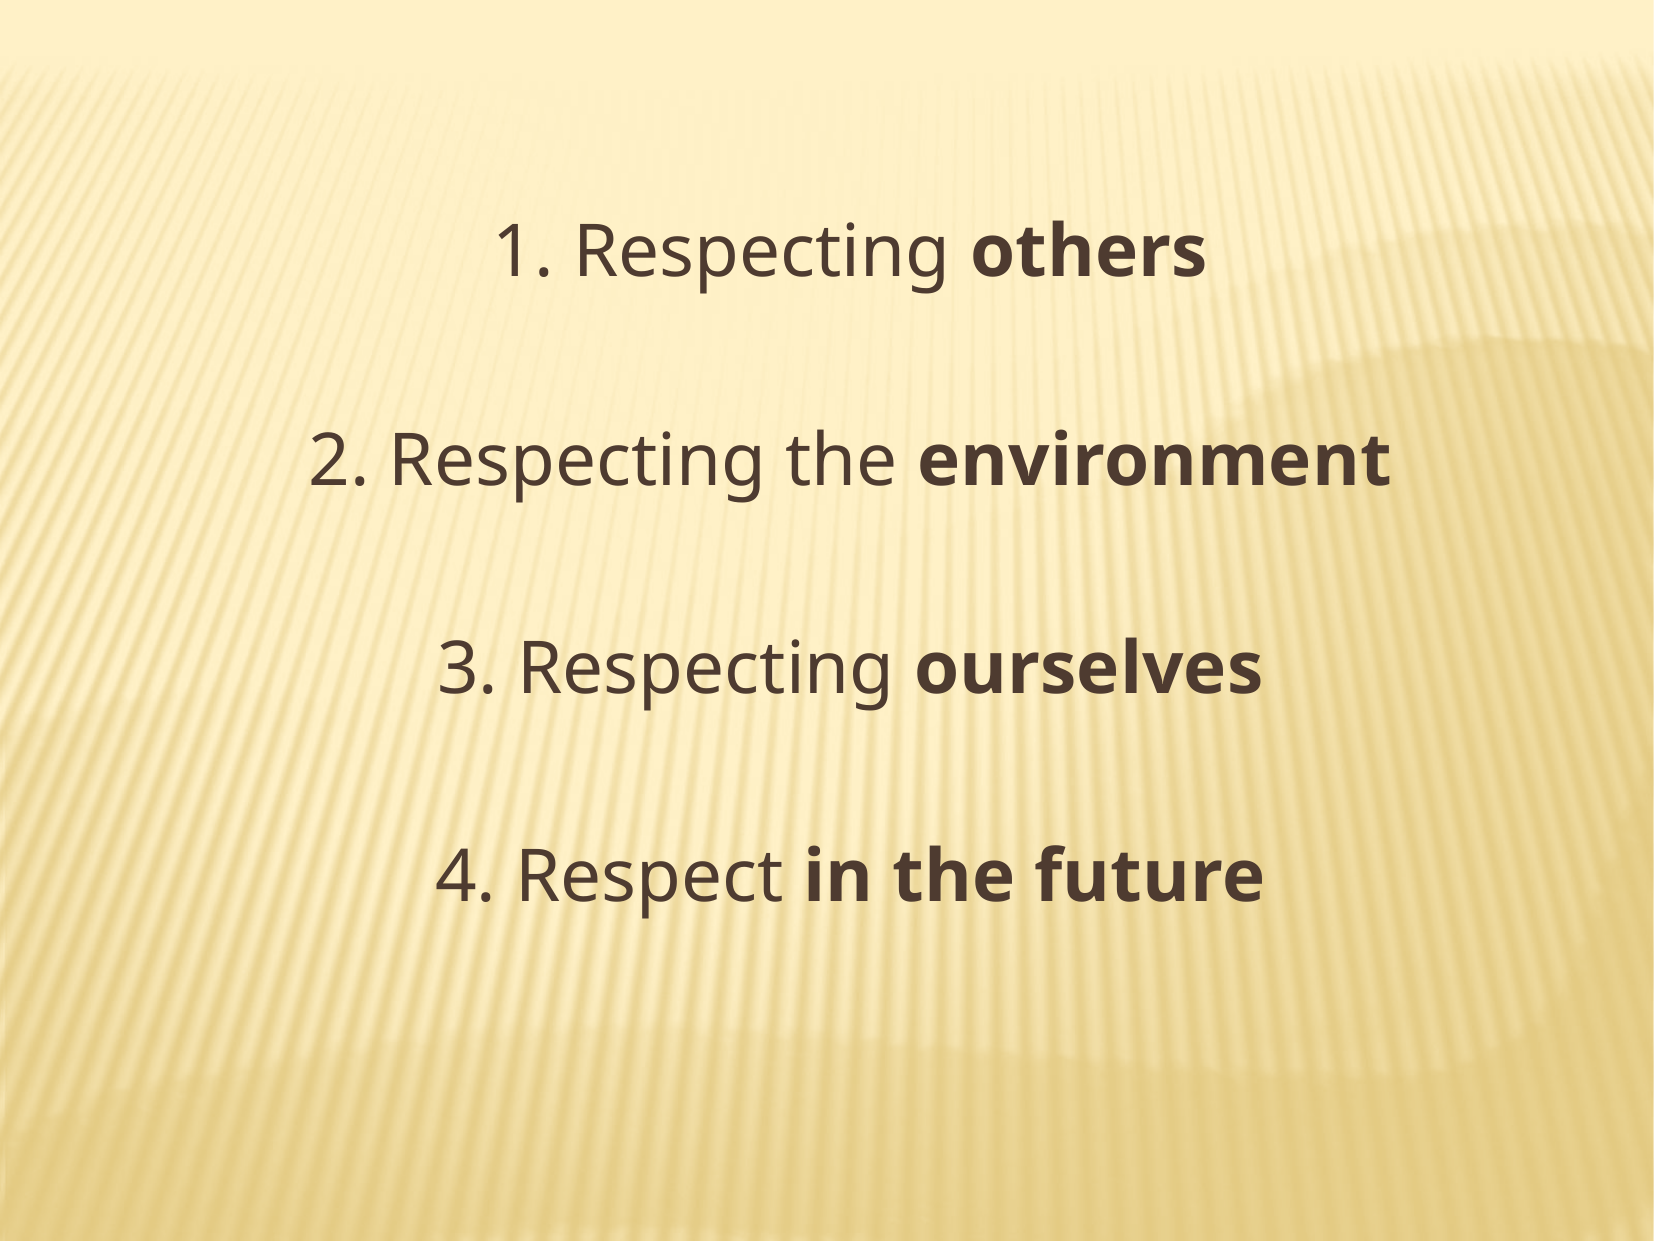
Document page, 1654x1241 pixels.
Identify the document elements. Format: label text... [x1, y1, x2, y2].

subtitle 1. Respecting others 2. Respecting the environment 3. Respecting ourselves 4. Respect in the future [23, 88, 1654, 1241]
